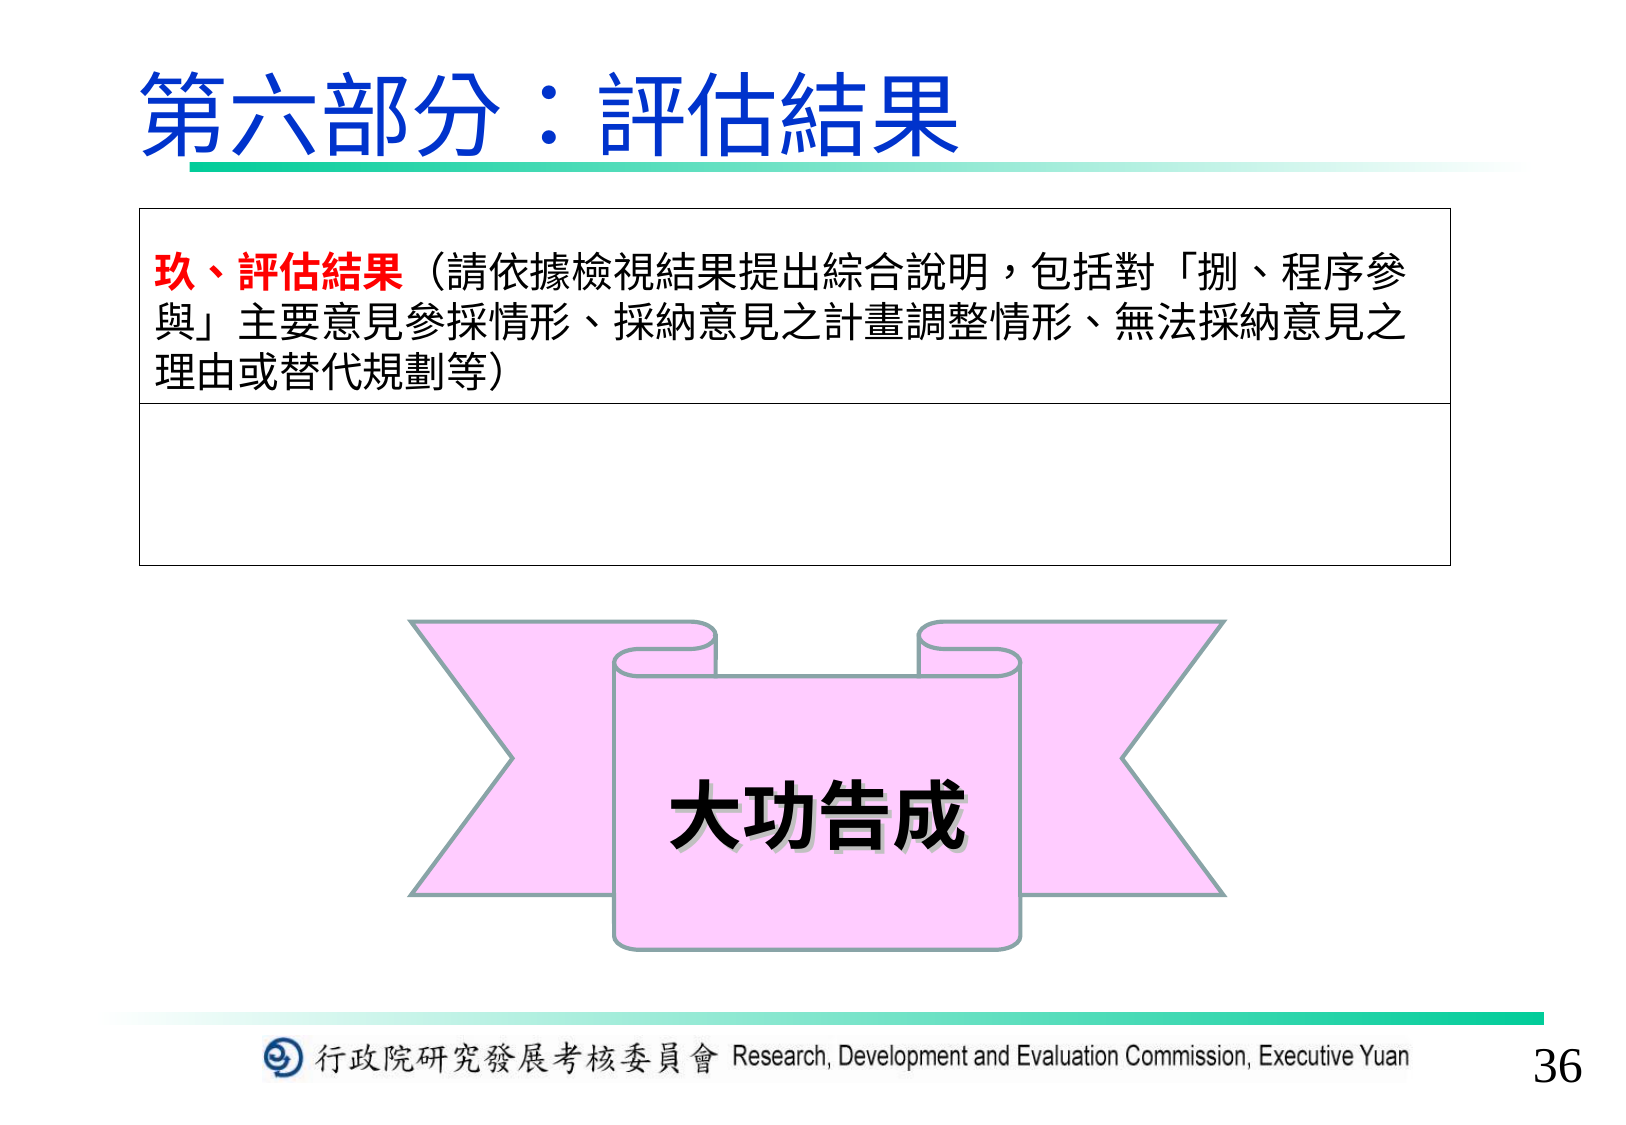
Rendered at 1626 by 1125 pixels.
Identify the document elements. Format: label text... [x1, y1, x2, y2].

text_box 大功告成 [410, 621, 1224, 950]
table_cell [140, 404, 1450, 565]
table_header 玖、評估結果（請依據檢視結果提出綜合說明，包括對「捌、程序參與」主要意見參採情形、採納意見之計畫調整情形、無法採納意見之理由或替代規劃等） [140, 209, 1450, 403]
title 第六部分：評估結果 [121, 37, 1504, 188]
picture [262, 1035, 1415, 1083]
